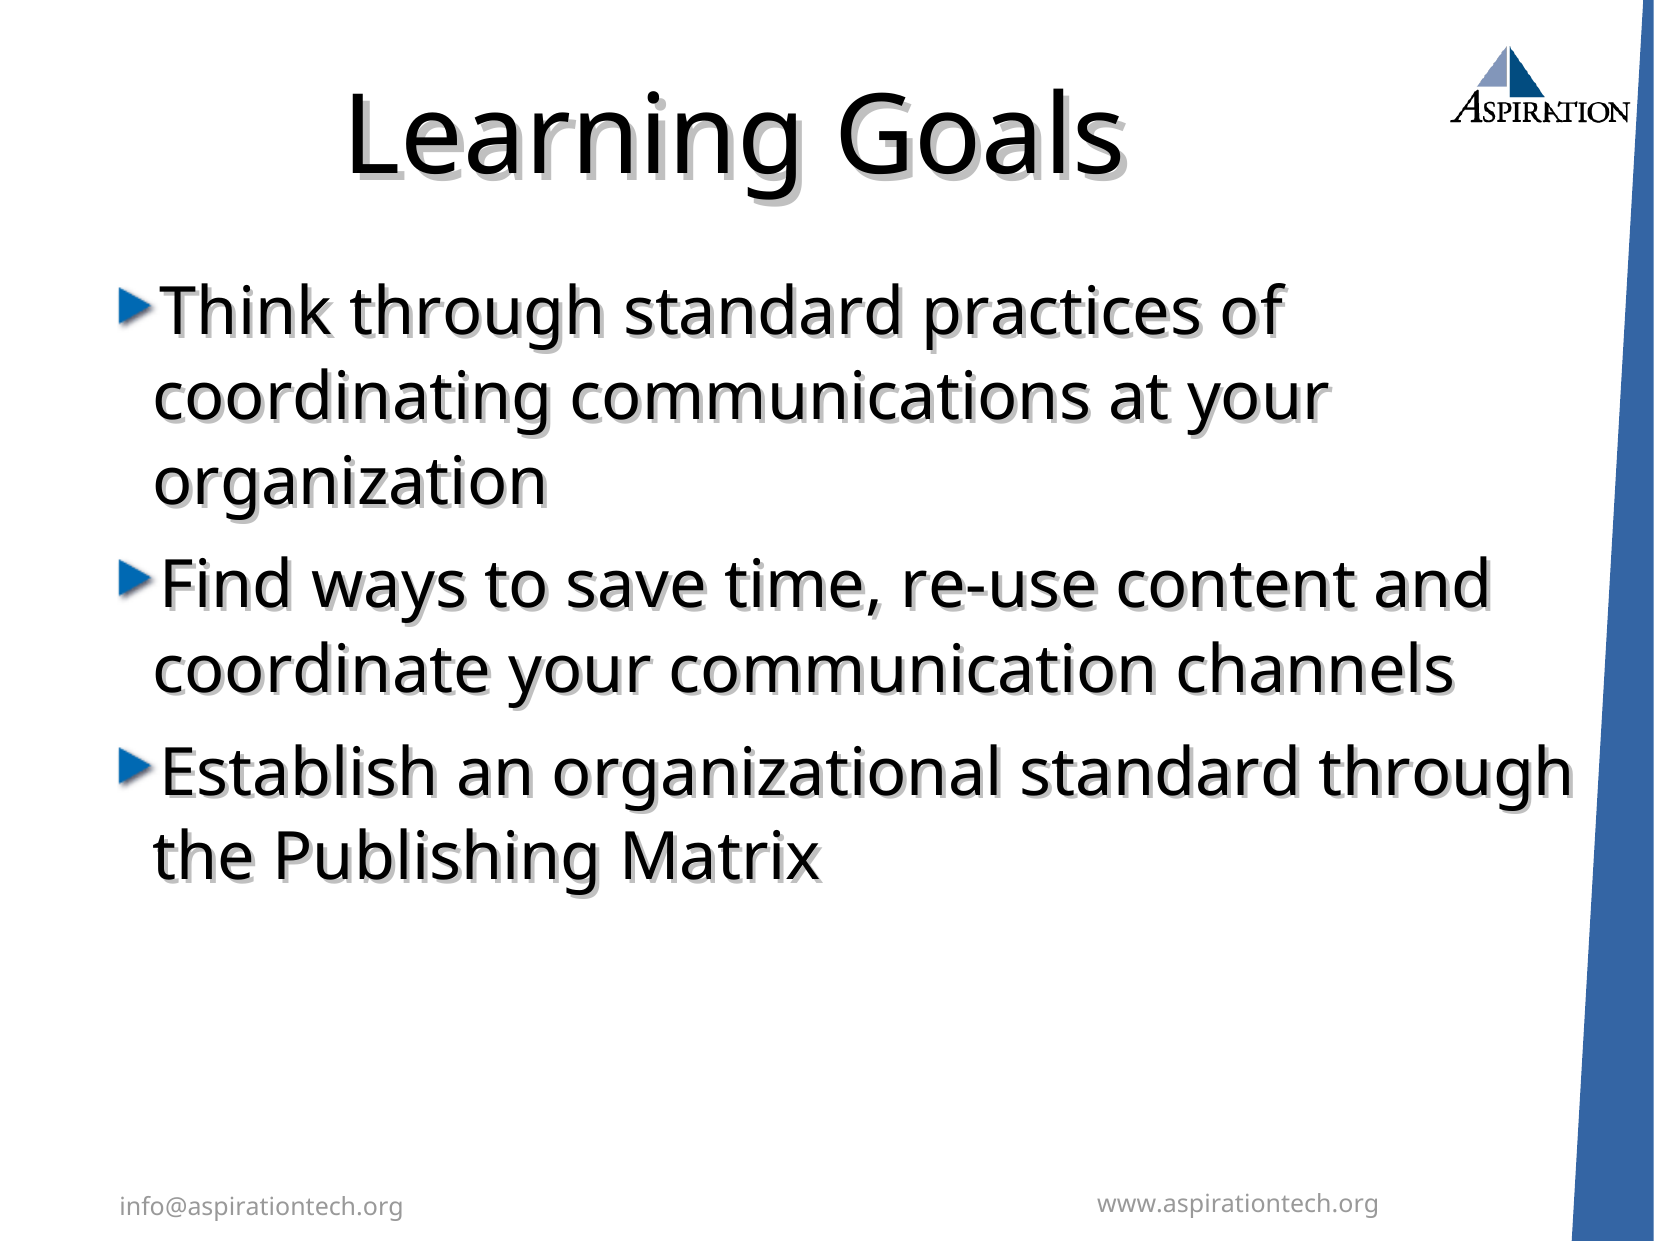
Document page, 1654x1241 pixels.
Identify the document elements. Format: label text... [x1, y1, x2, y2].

list Think through standard practices of coordinating communications at your organization Find ways to save time, re-use content and coordinate your communication channels Establish an organizational standard through the Publishing Matrix [54, 263, 1595, 968]
title Learning Goals [54, 21, 1415, 227]
picture [1450, 46, 1631, 132]
